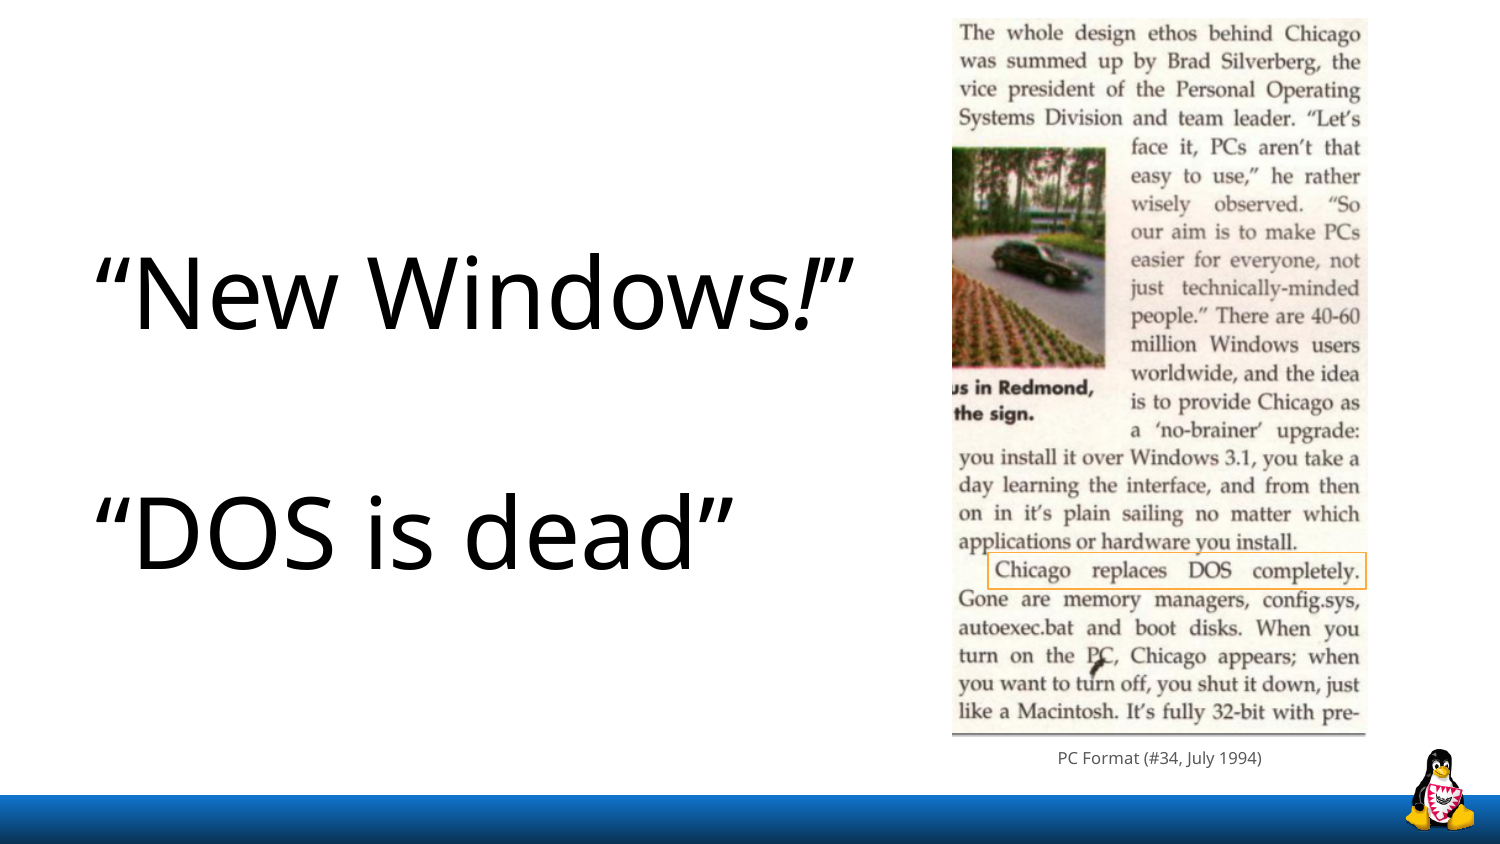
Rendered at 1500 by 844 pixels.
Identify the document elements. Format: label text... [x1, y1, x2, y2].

picture [952, 18, 1368, 733]
title “New Windows!” “DOS is dead” [80, 73, 1125, 745]
picture [1125, 553, 1365, 588]
picture [1399, 749, 1480, 830]
text_box PC Format (#34, July 1994) [953, 739, 1366, 777]
